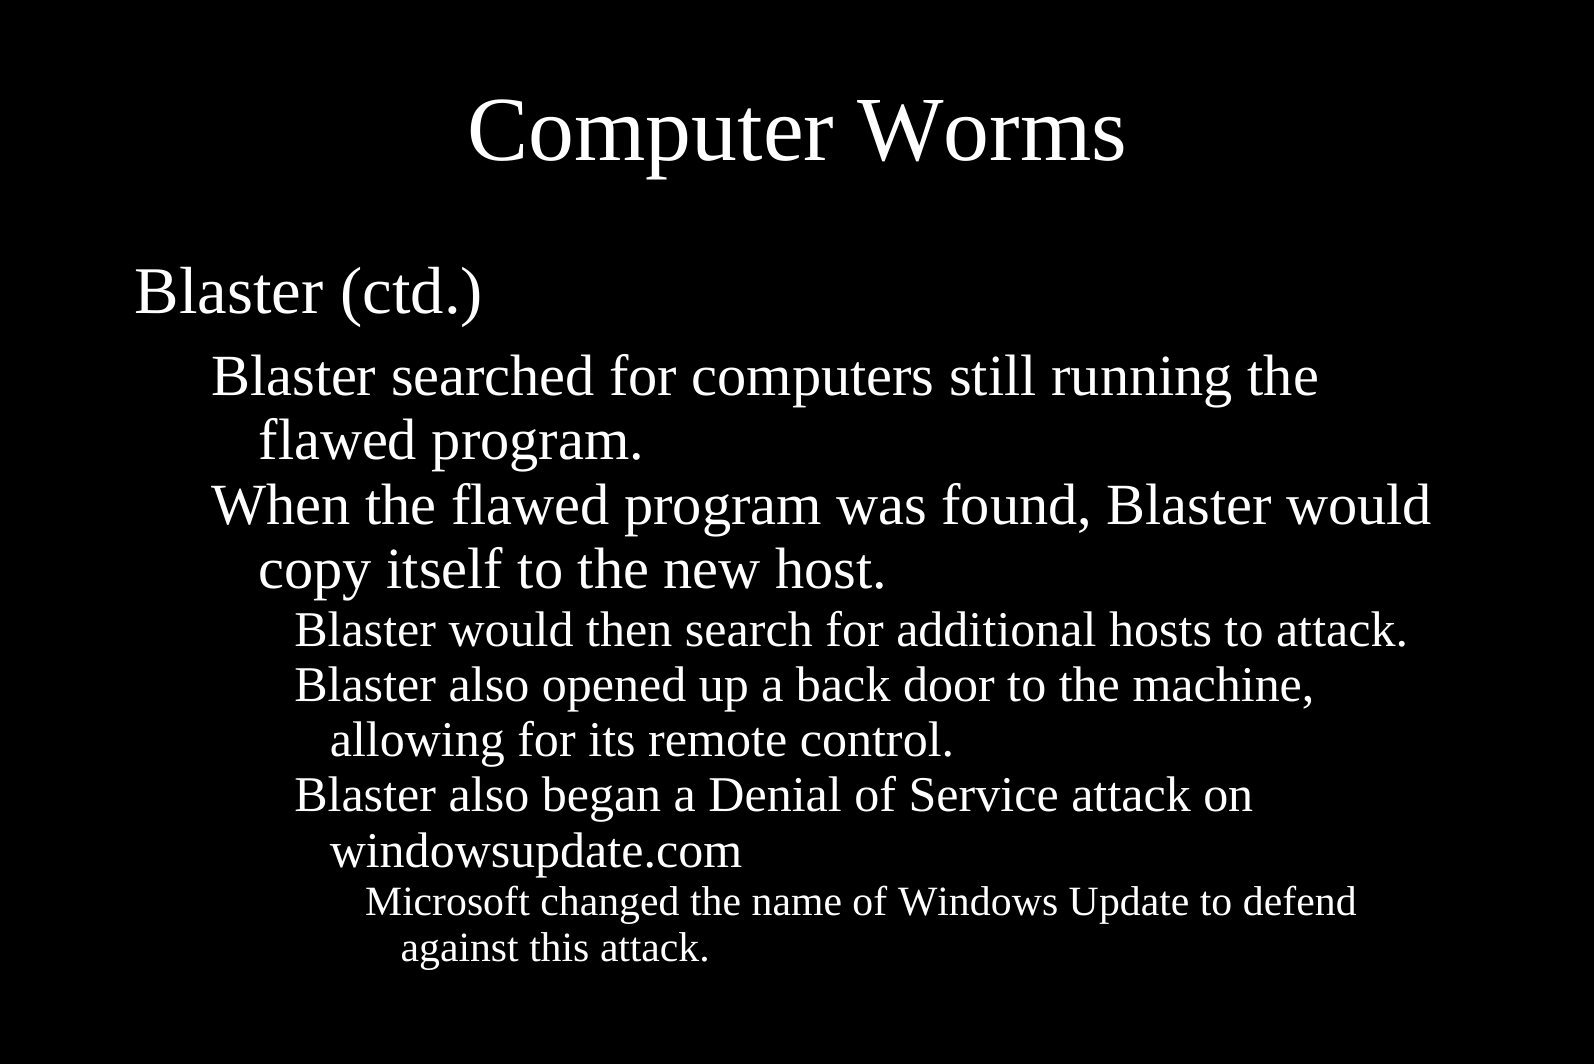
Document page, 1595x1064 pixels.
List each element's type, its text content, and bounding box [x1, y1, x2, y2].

list Blaster (ctd.) Blaster searched for computers still running the flawed program. When the flawed program was found, Blaster would copy itself to the new host. Blaster would then search for additional hosts to attack. Blaster also opened up a back door to the machine, allowing for its remote control. Blaster also began a Denial of Service attack on windowsupdate.com Microsoft changed the name of Windows Update to defend against this attack. [117, 254, 1479, 1064]
title Computer Worms [117, 40, 1479, 219]
